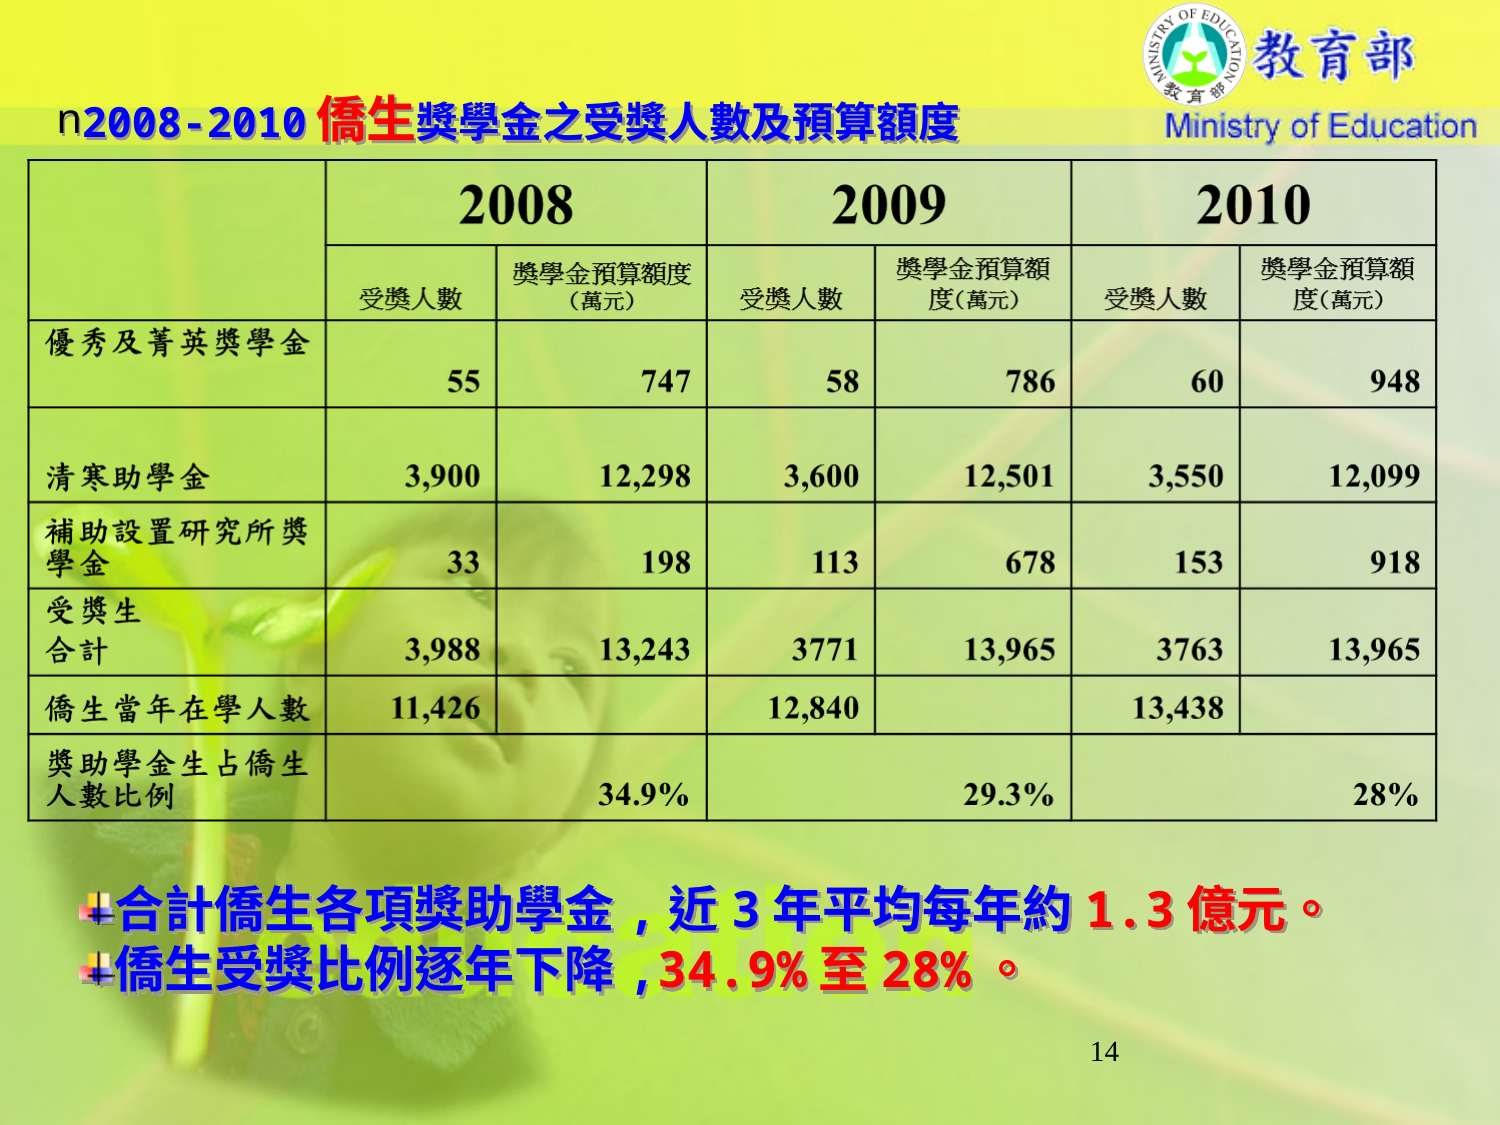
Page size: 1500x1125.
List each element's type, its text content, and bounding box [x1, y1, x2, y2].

text_box [1074, 1025, 1388, 1101]
text_box 合計僑生各項獎助學金,近3年平均每年約1.3億元。 僑生受獎比例逐年下降,34.9%至28%。 [65, 881, 1435, 1005]
picture [23, 151, 1442, 834]
text_box 2008-2010僑生獎學金之受獎人數及預算額度 [41, 80, 1228, 155]
